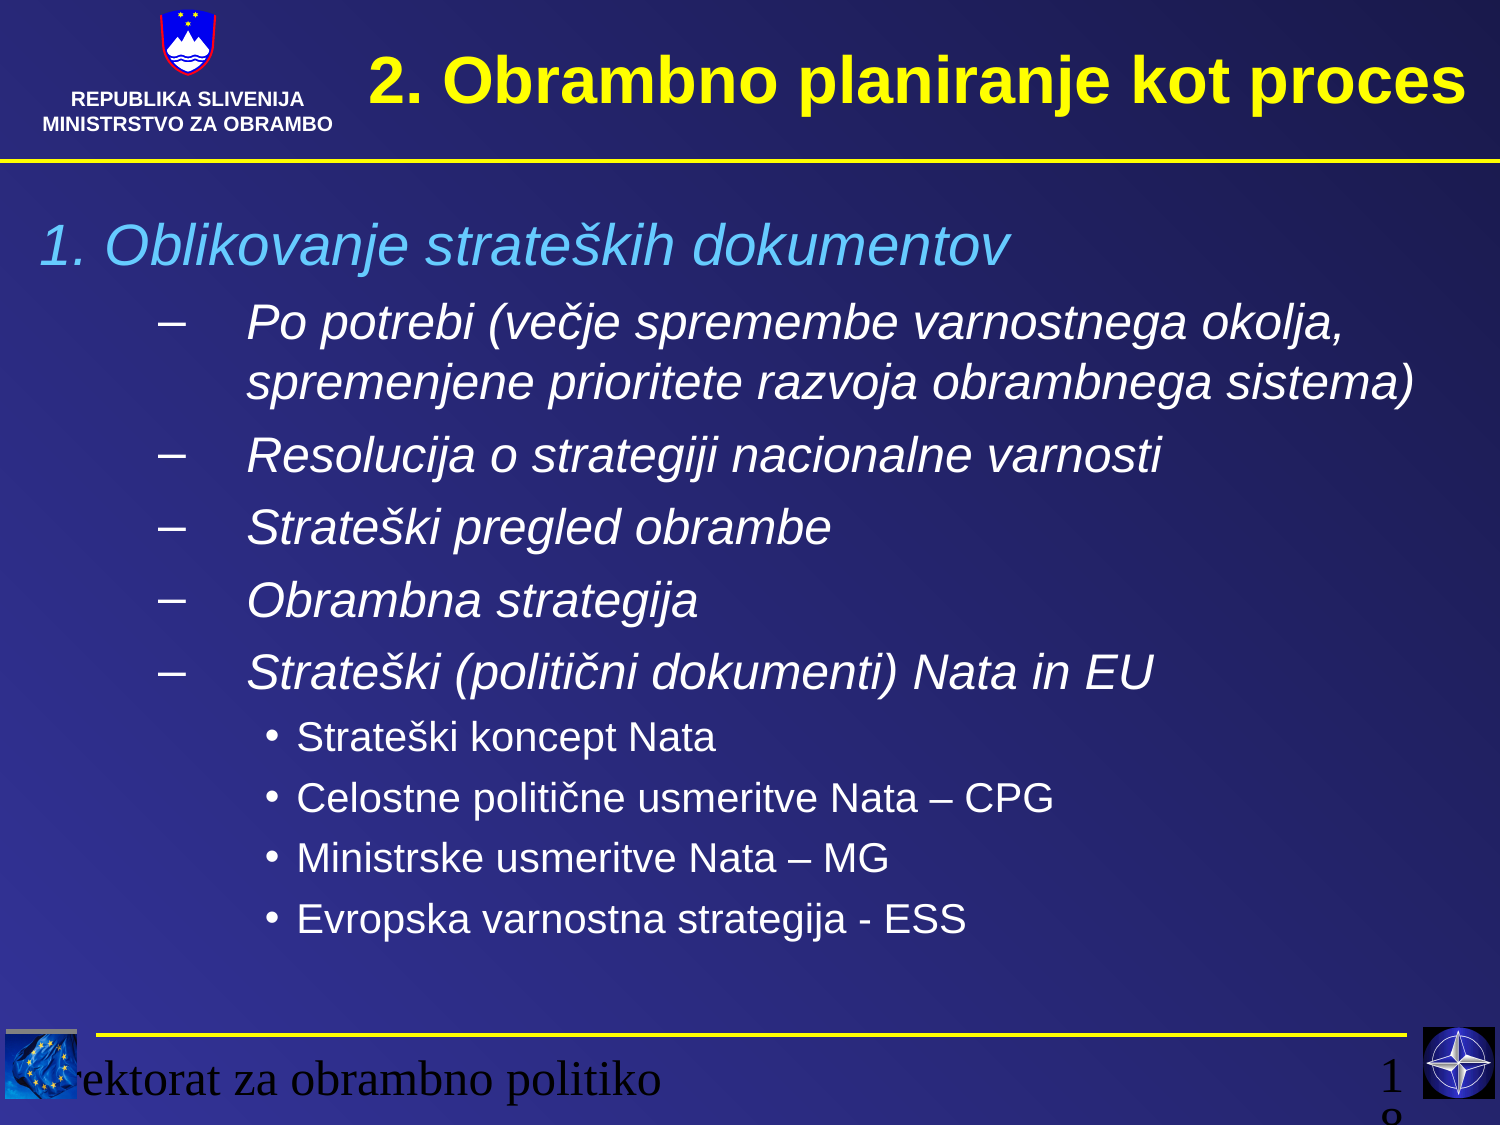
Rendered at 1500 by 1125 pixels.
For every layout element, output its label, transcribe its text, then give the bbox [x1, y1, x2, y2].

list 1. Oblikovanje strateških dokumentov Po potrebi (večje spremembe varnostnega okolja, spremenjene prioritete razvoja obrambnega sistema) Resolucija o strategiji nacionalne varnosti Strateški pregled obrambe Obrambna strategija Strateški (politični dokumenti) Nata in EU Strateški koncept Nata Celostne politične usmeritve Nata – CPG Ministrske usmeritve Nata – MG Evropska varnostna strategija - ESS [24, 200, 1476, 1006]
title 2. Obrambno planiranje kot proces [348, 29, 1489, 125]
